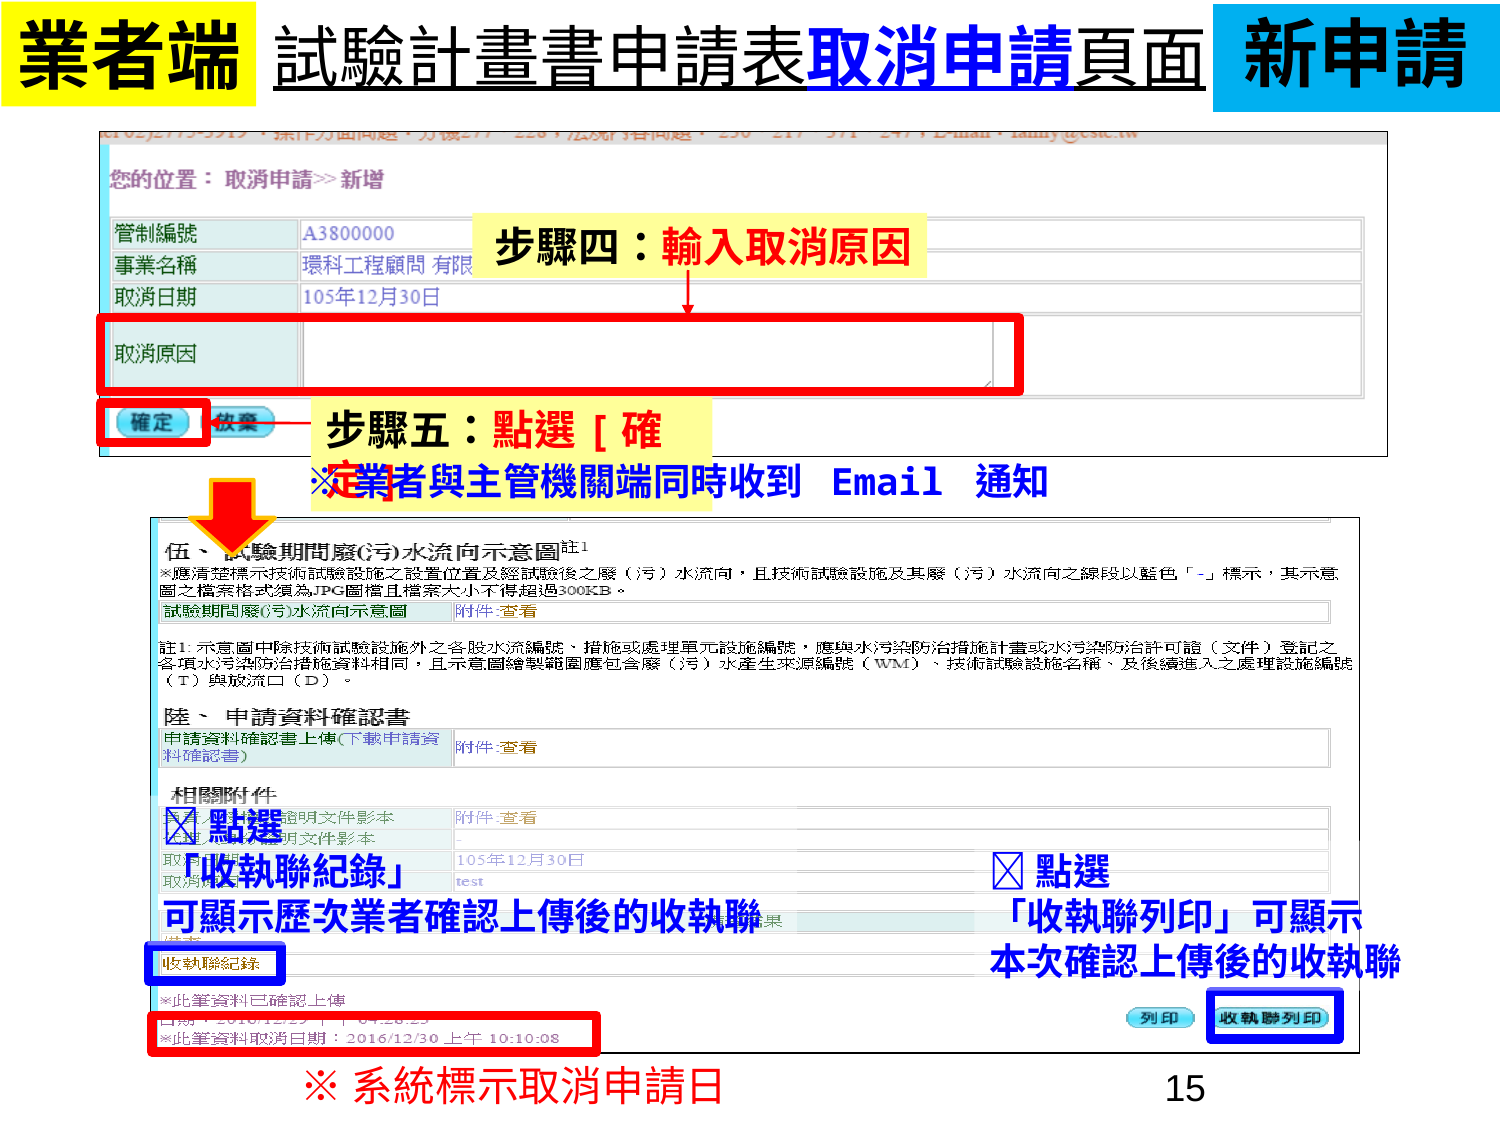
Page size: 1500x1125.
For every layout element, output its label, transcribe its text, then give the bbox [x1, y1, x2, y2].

text_box ※業者與主管機關端同時收到 Email 通知 [292, 450, 1065, 511]
text_box 試驗計畫書申請表取消申請頁面 [258, 7, 1208, 103]
text_box 業者端 [1, 1, 257, 107]
text_box 點選 「收執聯列印」可顯示 本次確認上傳後的收執聯 [974, 840, 1459, 991]
text_box [189, 479, 275, 556]
picture [100, 132, 1387, 456]
picture [105, 408, 202, 438]
picture [153, 951, 276, 976]
picture [1215, 996, 1334, 1034]
picture [100, 396, 310, 421]
picture [157, 1020, 592, 1047]
picture [100, 425, 310, 456]
text_box 點選 「收執聯紀錄」 可顯示歷次業者確認上傳後的收執聯 [147, 795, 798, 946]
text_box ※系統標示取消申請日 [285, 1052, 768, 1117]
picture [105, 322, 1014, 387]
text_box <編號> [1149, 1056, 1500, 1117]
text_box 新申請 [1210, 1, 1500, 114]
picture [151, 518, 1359, 1053]
text_box 步驟五：點選[確定] [310, 396, 713, 450]
text_box 步驟四：輸入取消原因 [472, 212, 928, 278]
